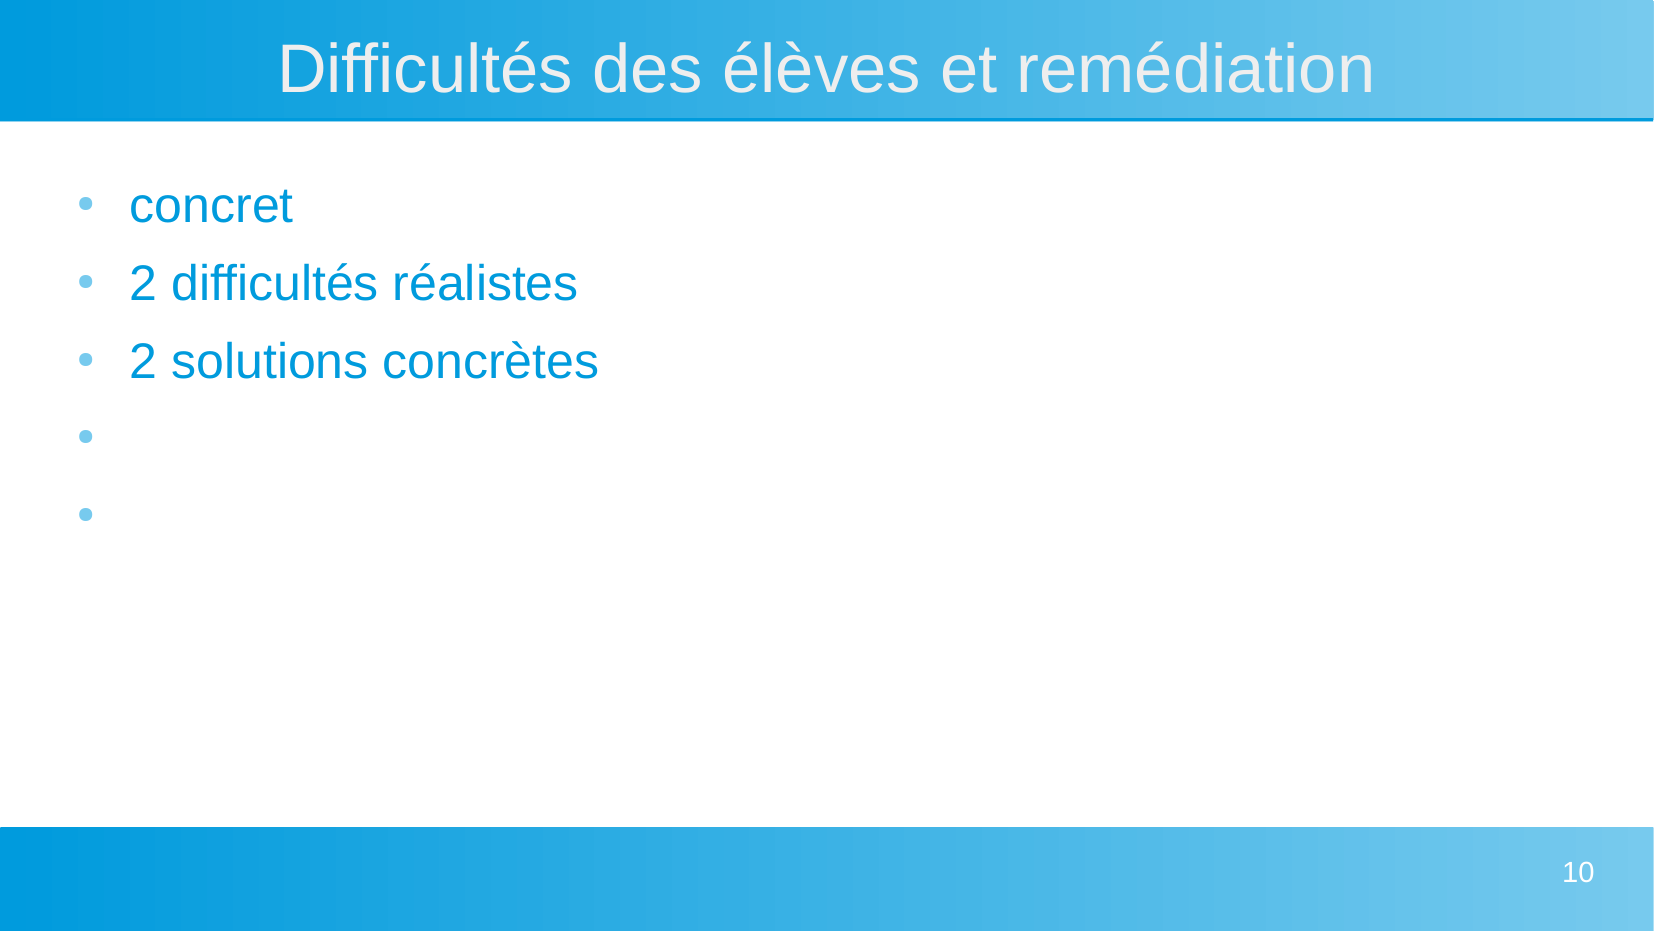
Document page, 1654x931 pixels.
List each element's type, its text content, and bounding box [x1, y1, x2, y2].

title Difficultés des élèves et remédiation [59, 29, 1595, 108]
list concret 2 difficultés réalistes 2 solutions concrètes [59, 177, 1595, 768]
